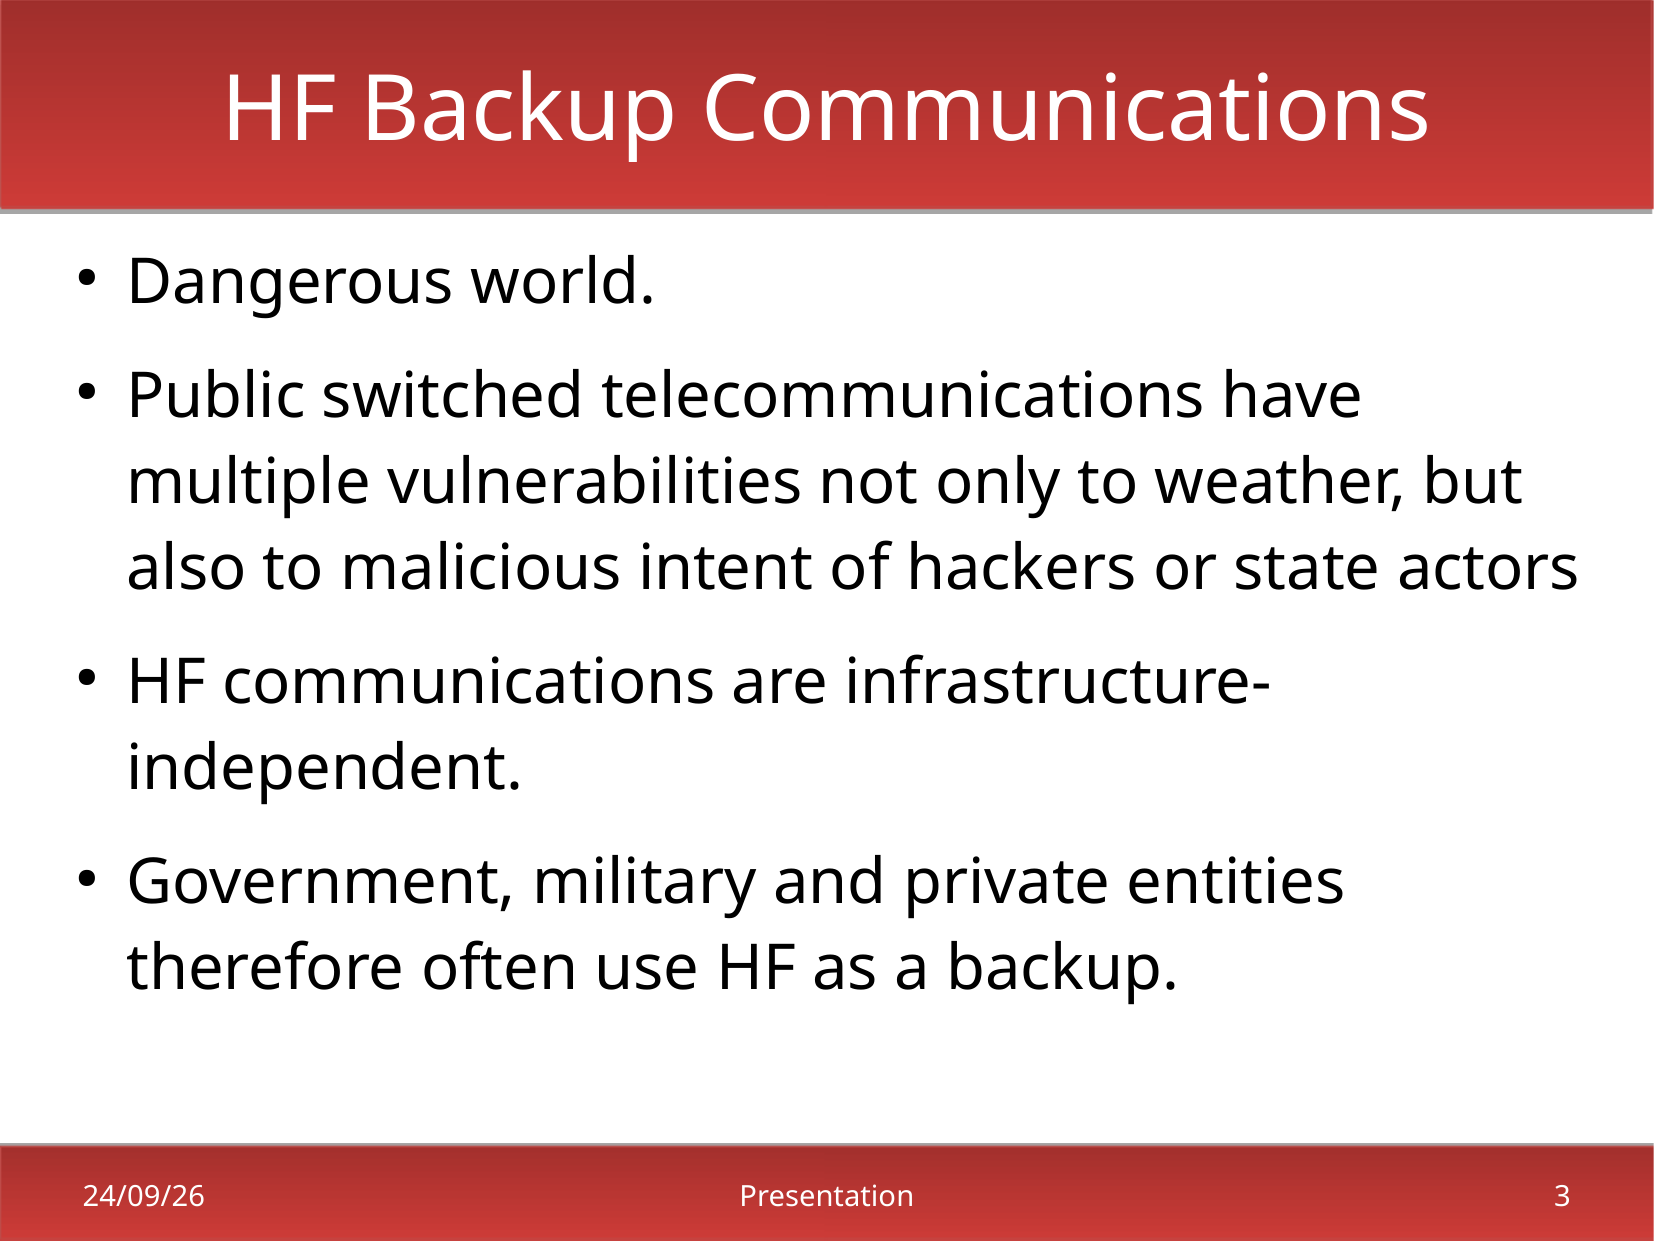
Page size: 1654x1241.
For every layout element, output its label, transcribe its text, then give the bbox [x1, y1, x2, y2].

list Dangerous world. Public switched telecommunications have multiple vulnerabilities not only to weather, but also to malicious intent of hackers or state actors HF communications are infrastructure-independent. Government, military and private entities therefore often use HF as a backup. [59, 236, 1595, 1055]
picture [0, 0, 1654, 214]
picture [0, 1143, 1654, 1241]
title HF Backup Communications [59, 31, 1595, 178]
